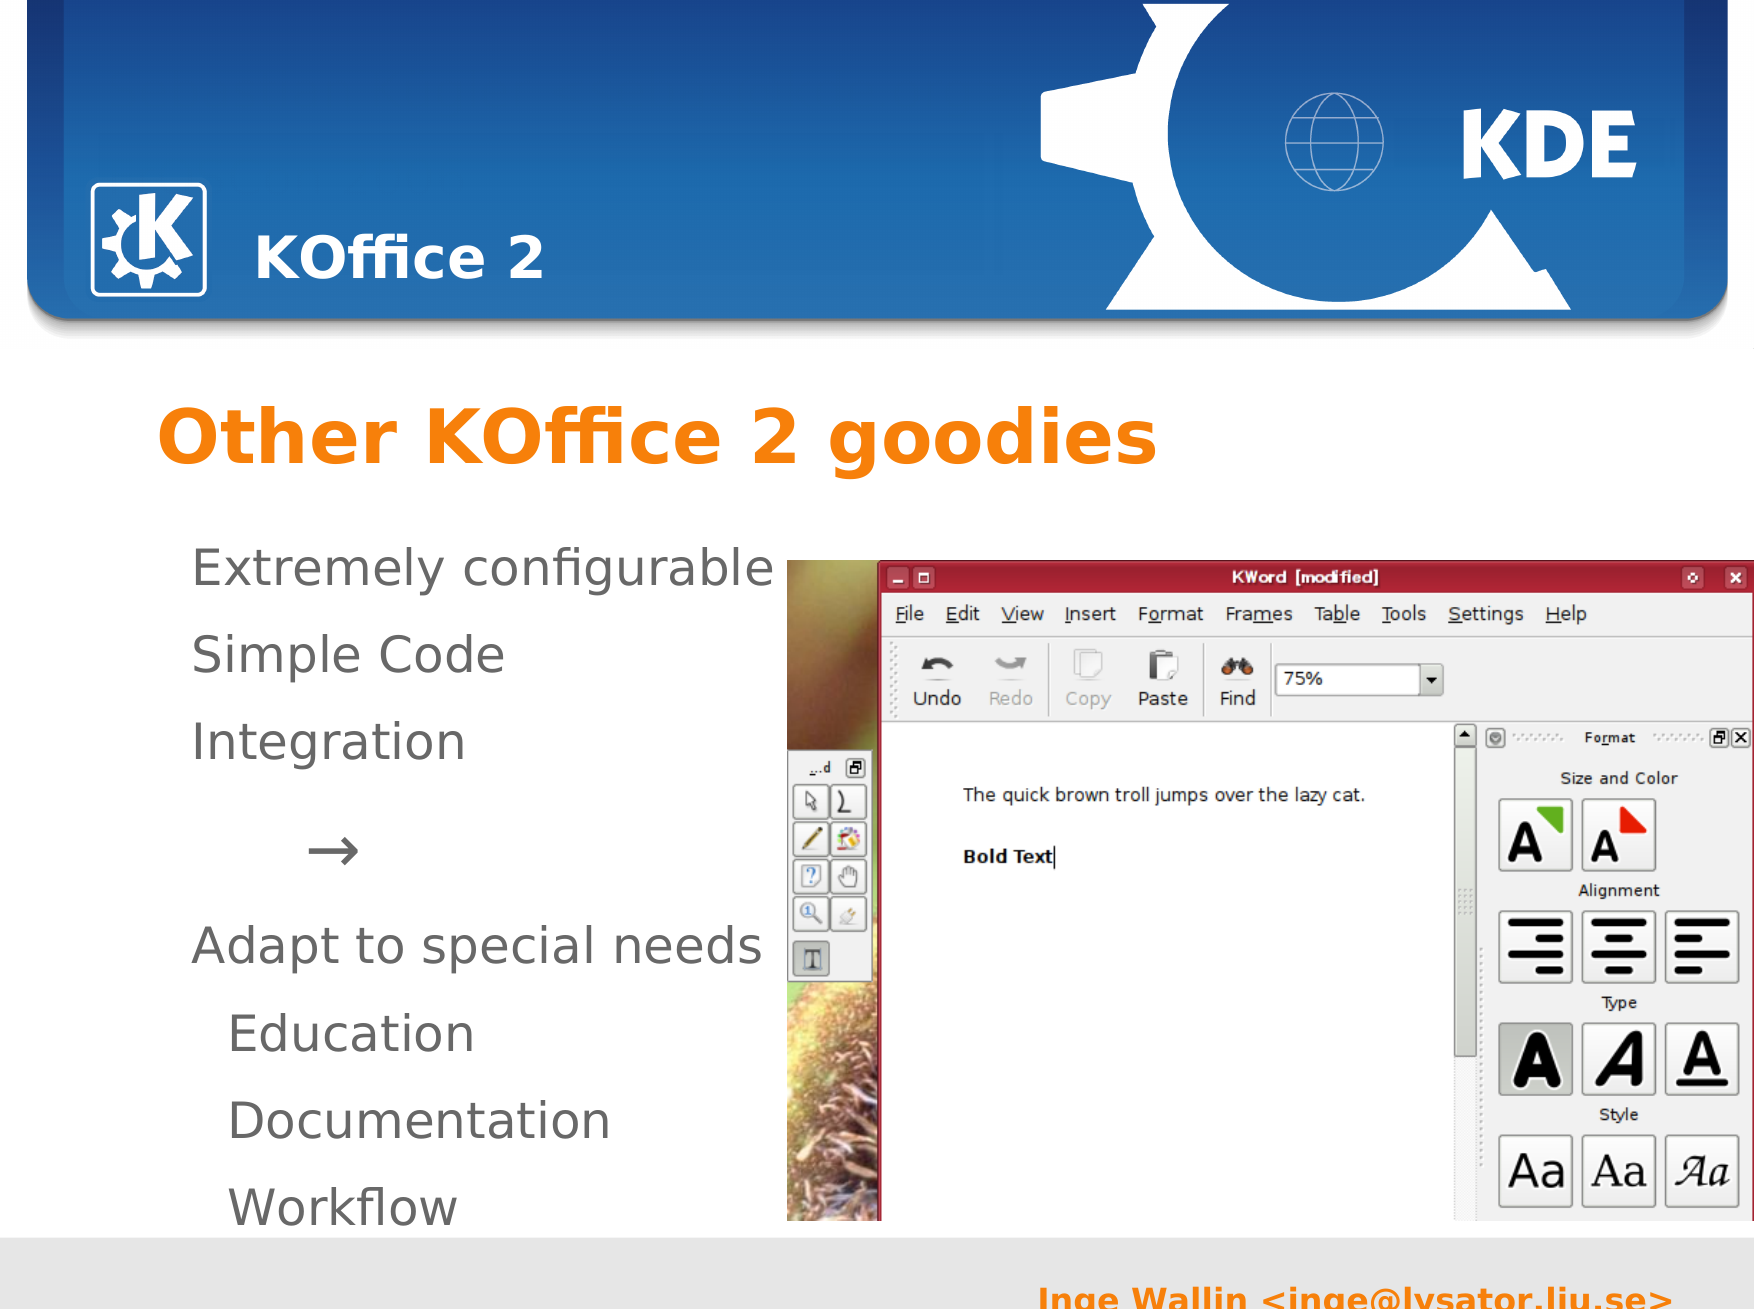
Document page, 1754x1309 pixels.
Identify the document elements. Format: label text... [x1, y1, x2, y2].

picture [0, 0, 1754, 349]
picture [787, 560, 1754, 1221]
text_box Extremely configurable Simple Code Integration → Adapt to special needs Education Documentation Workflow [177, 501, 1447, 1216]
text_box Other KOffice 2 goodies [111, 342, 1684, 445]
text_box KOffice 2 [208, 183, 1063, 296]
